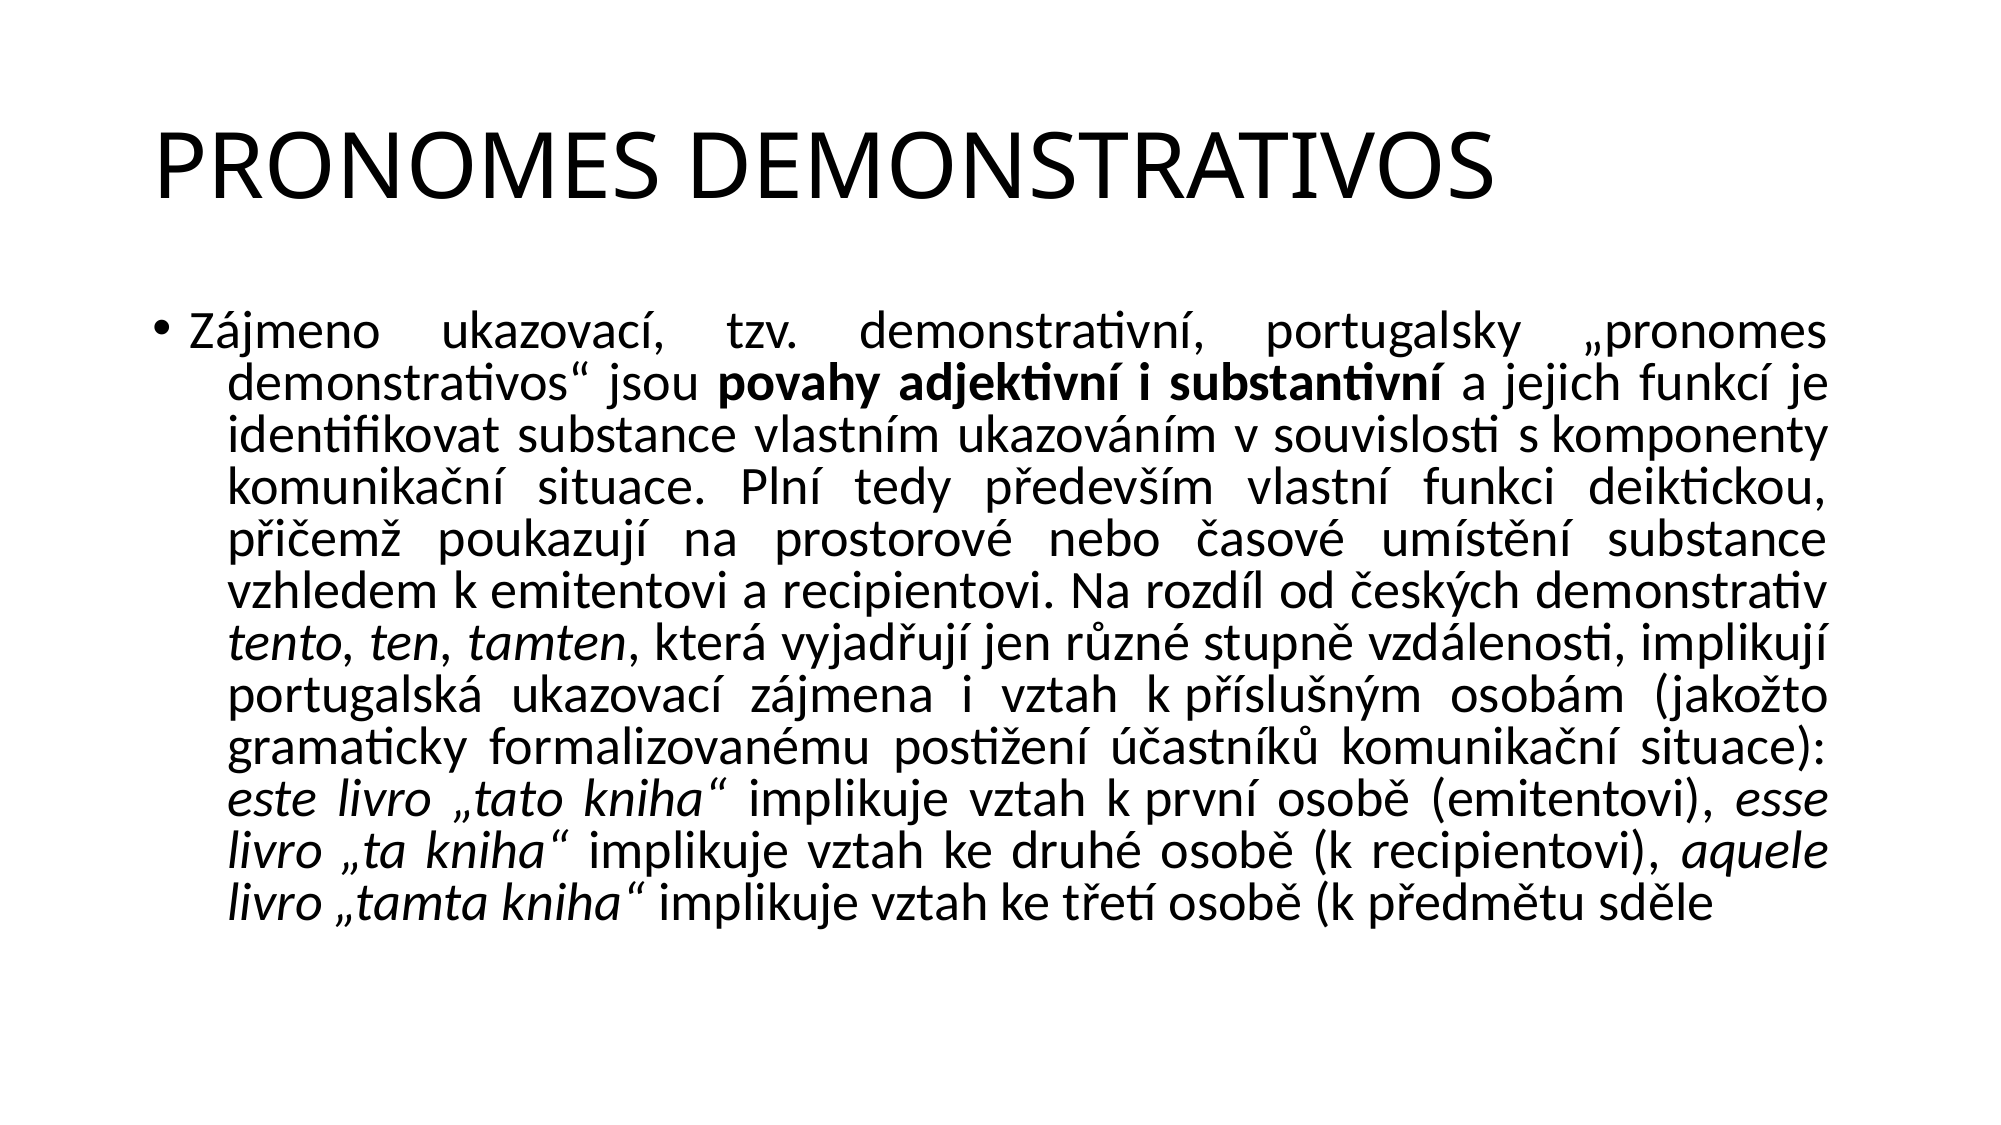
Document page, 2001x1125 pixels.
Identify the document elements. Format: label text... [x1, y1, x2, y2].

title PRONOMES DEMONSTRATIVOS [137, 59, 1863, 278]
list Zájmeno ukazovací, tzv. demonstrativní, portugalsky „pronomes demonstrativos“ jsou povahy adjektivní i substantivní a jejich funkcí je identifikovat substance vlastním ukazováním v souvislosti s komponenty komunikační situace. Plní tedy především vlastní funkci deiktickou, přičemž poukazují na prostorové nebo časové umístění substance vzhledem k emitentovi a recipientovi. Na rozdíl od českých demonstrativ tento, ten, tamten, která vyjadřují jen různé stupně vzdálenosti, implikují portugalská ukazovací zájmena i vztah k příslušným osobám (jakožto gramaticky formalizovanému postižení účastníků komunikační situace): este livro „tato kniha“ implikuje vztah k první osobě (emitentovi), esse livro „ta kniha“ implikuje vztah ke druhé osobě (k recipientovi), aquele livro „tamta kniha“ implikuje vztah ke třetí osobě (k předmětu sděle [137, 299, 1863, 1014]
